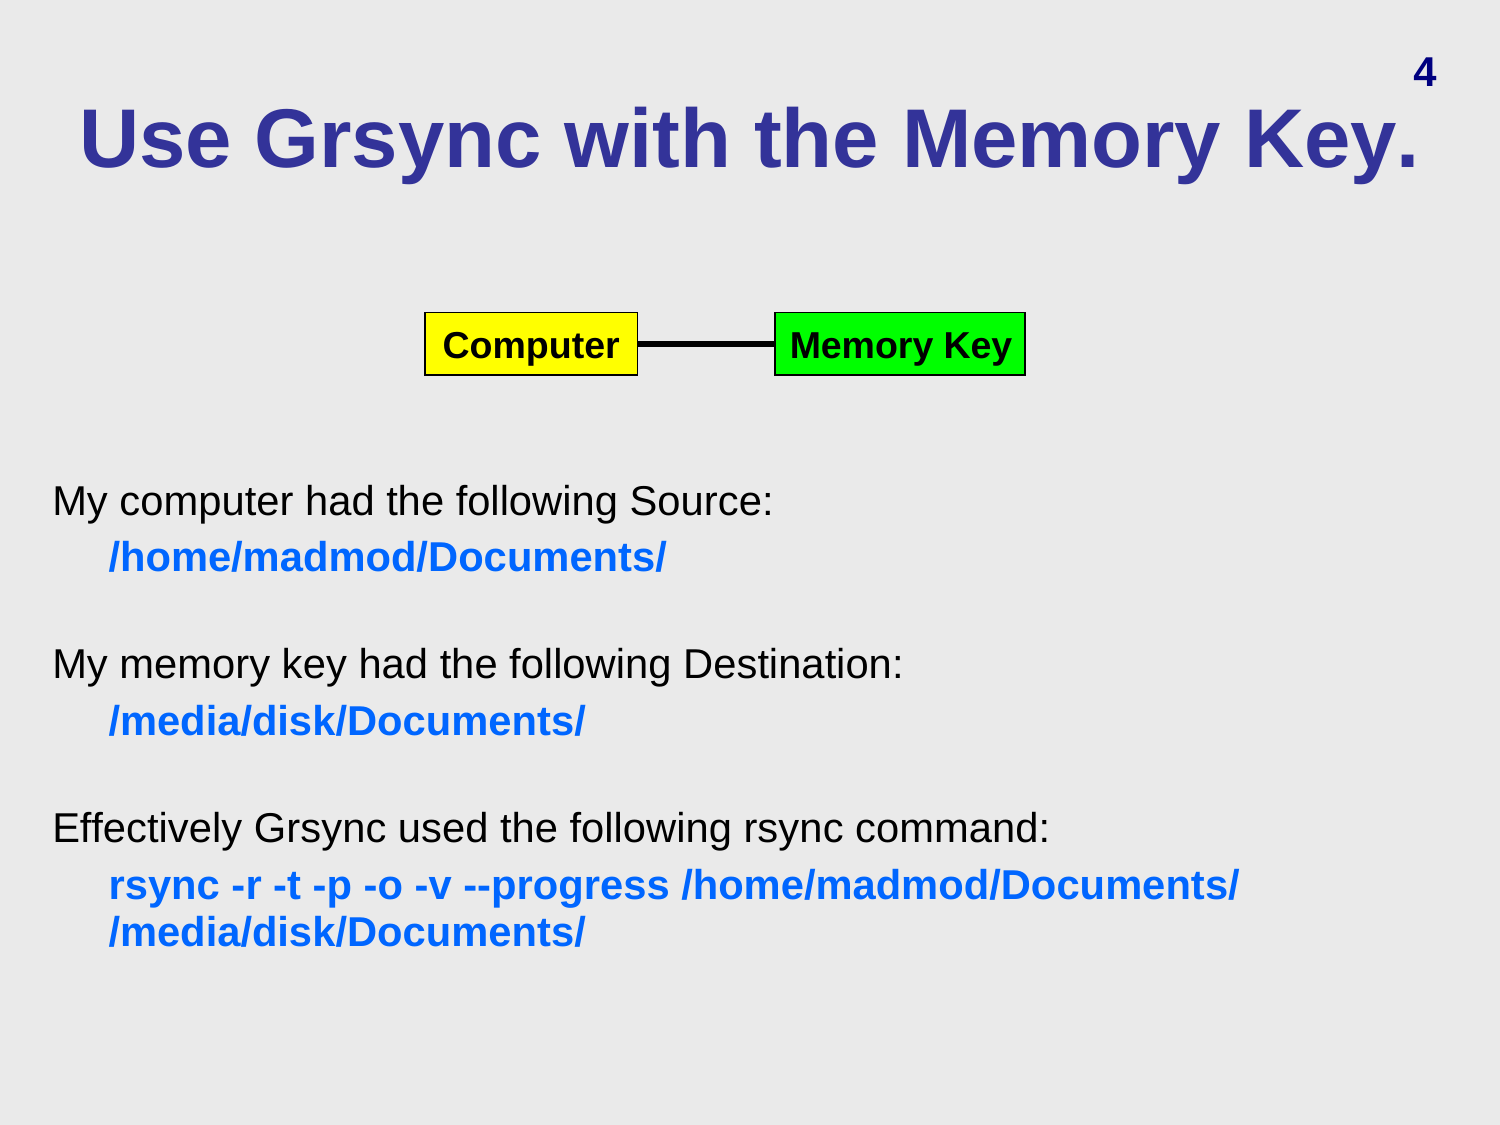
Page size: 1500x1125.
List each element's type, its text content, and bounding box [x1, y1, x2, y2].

text_box 4 [1387, 37, 1463, 103]
text_box Computer [425, 312, 638, 376]
list My computer had the following Source: /home/madmod/Documents/ My memory key had the following Destination: /media/disk/Documents/ Effectively Grsync used the following rsync command: rsync -r -t -p -o -v --progress /home/madmod/Documents/ /media/disk/Documents/ [37, 299, 1463, 1110]
text_box Memory Key [774, 312, 1025, 376]
title Use Grsync with the Memory Key. [37, 45, 1463, 233]
